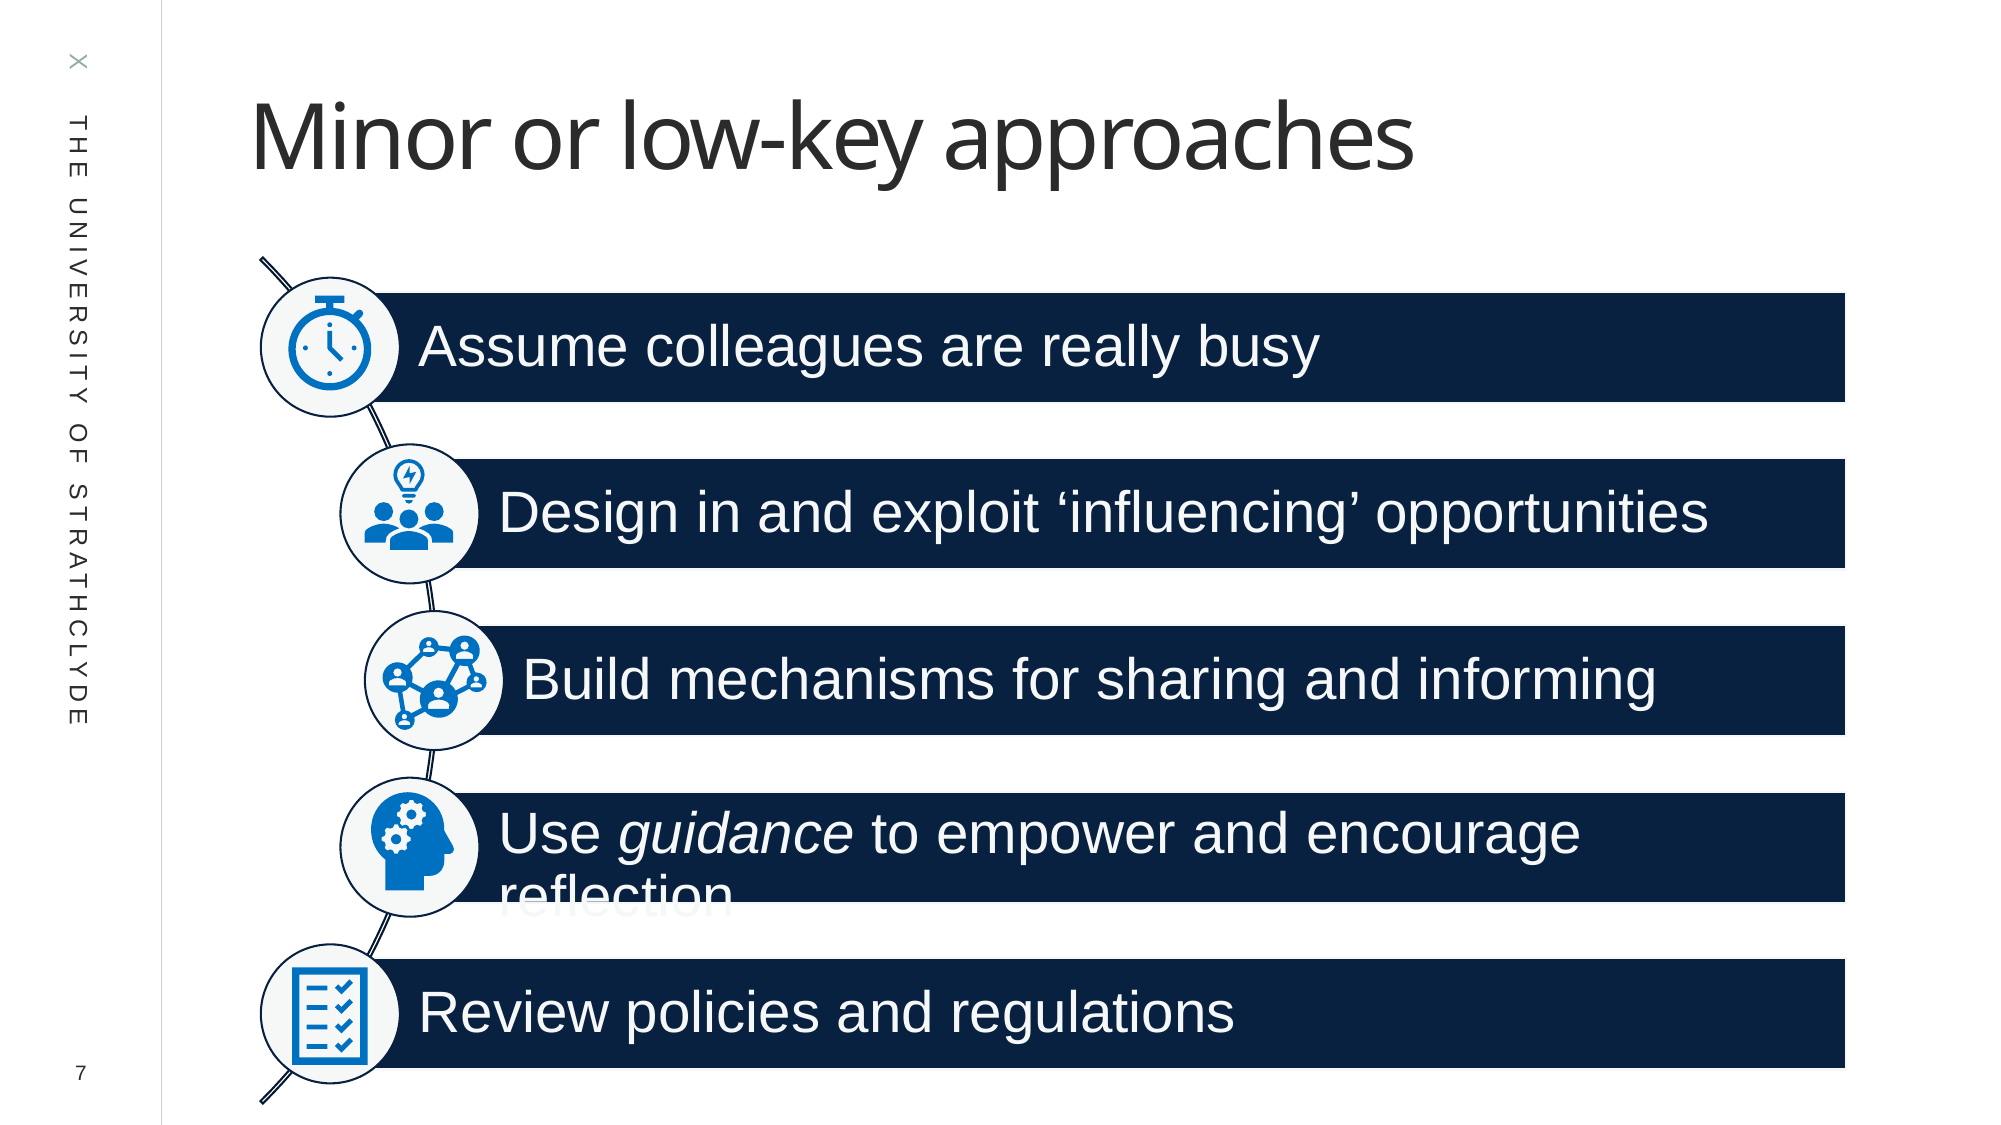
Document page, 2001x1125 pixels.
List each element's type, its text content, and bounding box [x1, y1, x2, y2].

text_box [291, 944, 369, 956]
text_box [368, 903, 452, 917]
text_box [340, 480, 349, 548]
text_box [303, 277, 357, 283]
picture [353, 784, 472, 903]
text_box Review policies and regulations [389, 958, 1847, 1070]
text_box [472, 815, 480, 879]
text_box [394, 611, 475, 624]
text_box [403, 743, 465, 751]
picture [270, 956, 389, 1076]
text_box [389, 976, 400, 1052]
text_box [340, 807, 353, 888]
picture [349, 445, 468, 564]
text_box Minor or low-key approaches [233, 91, 1975, 222]
picture [374, 624, 493, 743]
text_box [260, 979, 270, 1049]
text_box [260, 312, 270, 382]
text_box [299, 1076, 362, 1084]
text_box 7 [38, 1052, 123, 1091]
text_box Design in and exploit ‘influencing’ opportunities [453, 458, 1847, 570]
text_box Assume colleagues are really busy [389, 291, 1847, 403]
text_box [364, 646, 374, 715]
text_box [468, 475, 480, 553]
text_box [380, 777, 439, 784]
text_box Use guidance to empower and encourage reflection [472, 791, 1847, 903]
text_box [389, 309, 400, 385]
text_box Build mechanisms for sharing and informing [493, 624, 1847, 737]
text_box [288, 403, 372, 417]
text_box [361, 564, 459, 584]
picture [270, 283, 389, 403]
text_box [493, 643, 504, 718]
